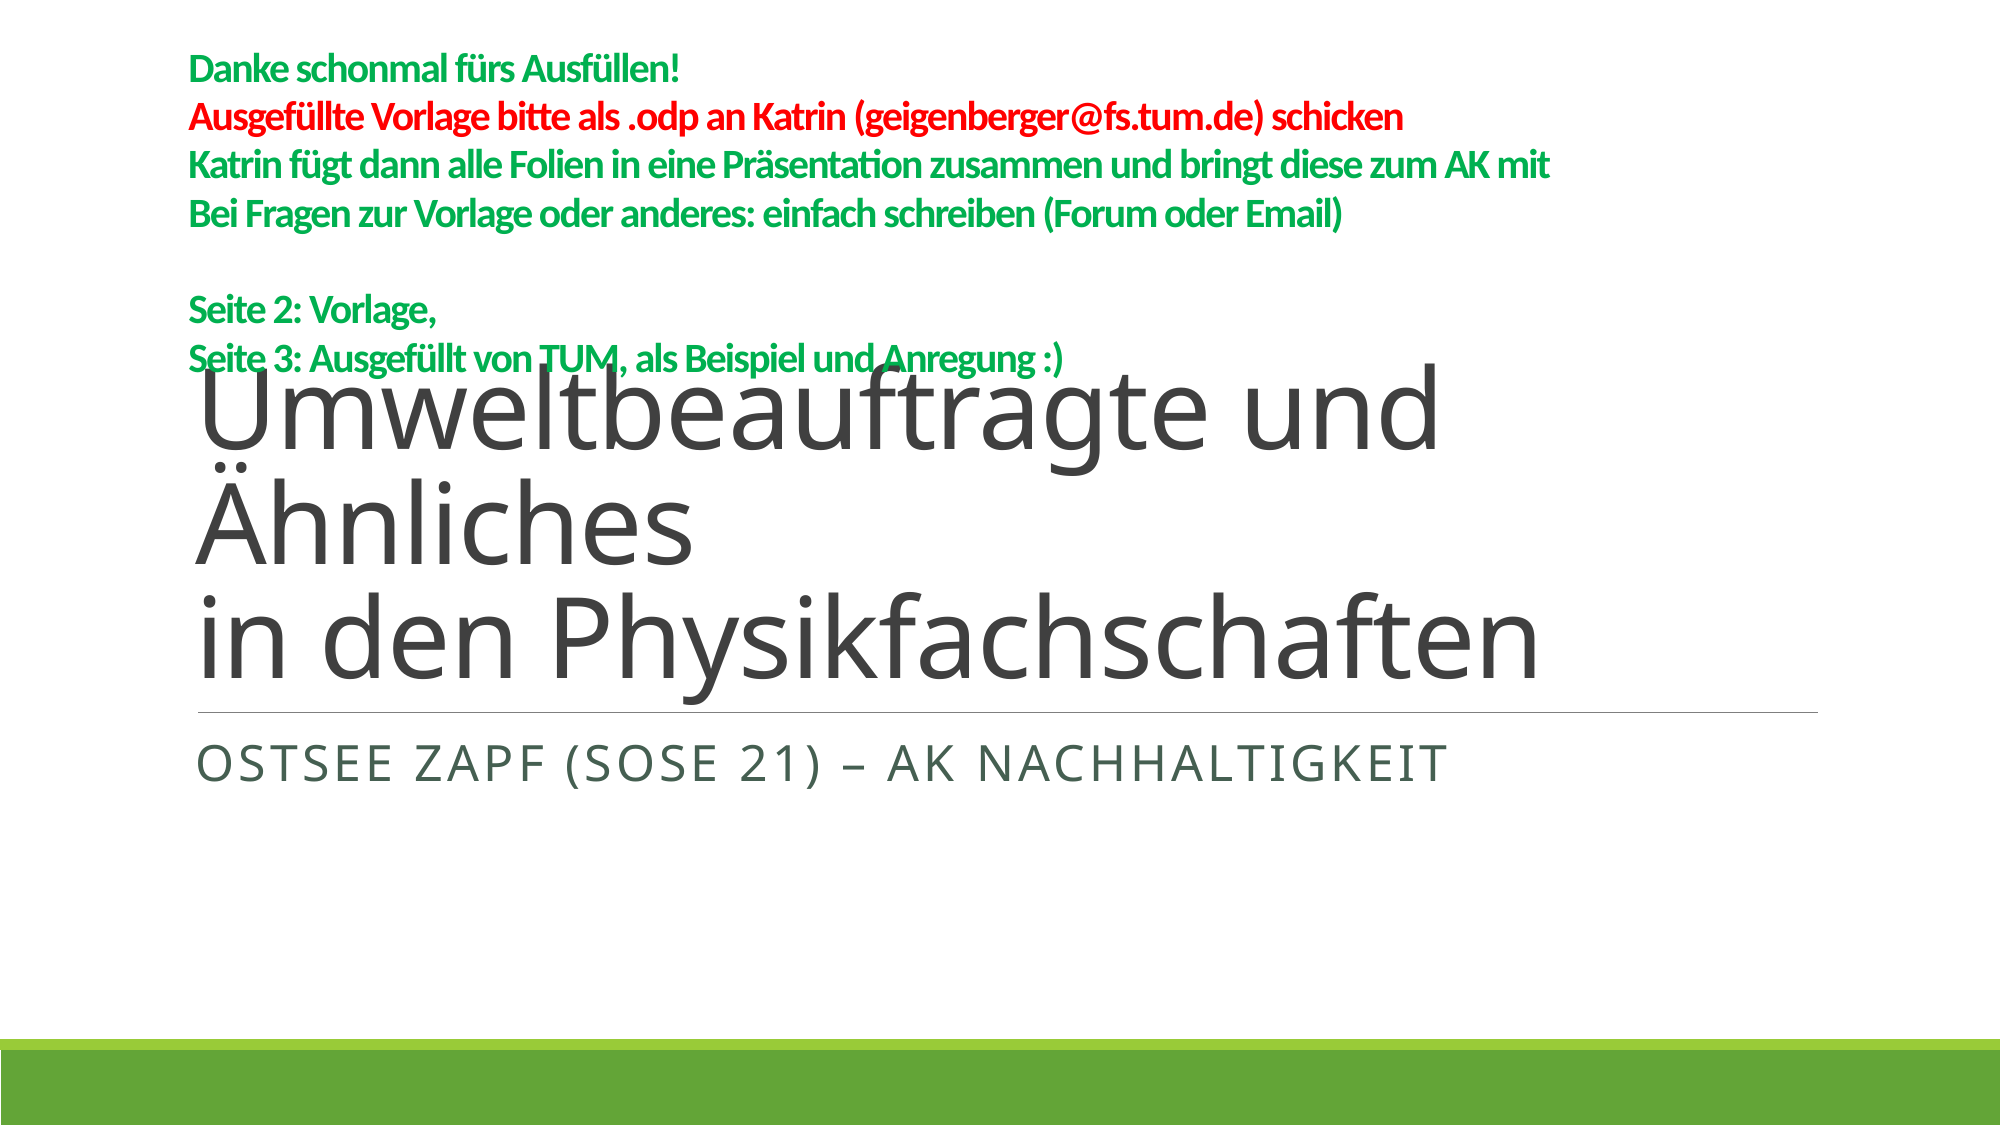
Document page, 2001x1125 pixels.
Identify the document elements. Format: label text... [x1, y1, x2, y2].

title Umweltbeauftragte und Ähnliches in den Physikfachschaften [180, 428, 1831, 710]
text_box Danke schonmal fürs Ausfüllen! Ausgefüllte Vorlage bitte als .odp an Katrin (geigenberger@fs.tum.de) schicken Katrin fügt dann alle Folien in eine Präsentation zusammen und bringt diese zum AK mit Bei Fragen zur Vorlage oder anderes: einfach schreiben (Forum oder Email) Seite 2: Vorlage, Seite 3: Ausgefüllt von TUM, als Beispiel und Anregung :) [180, 41, 1831, 428]
subtitle Ostsee ZaPF (SoSe 21) – AK Nachhaltigkeit [180, 730, 1831, 919]
